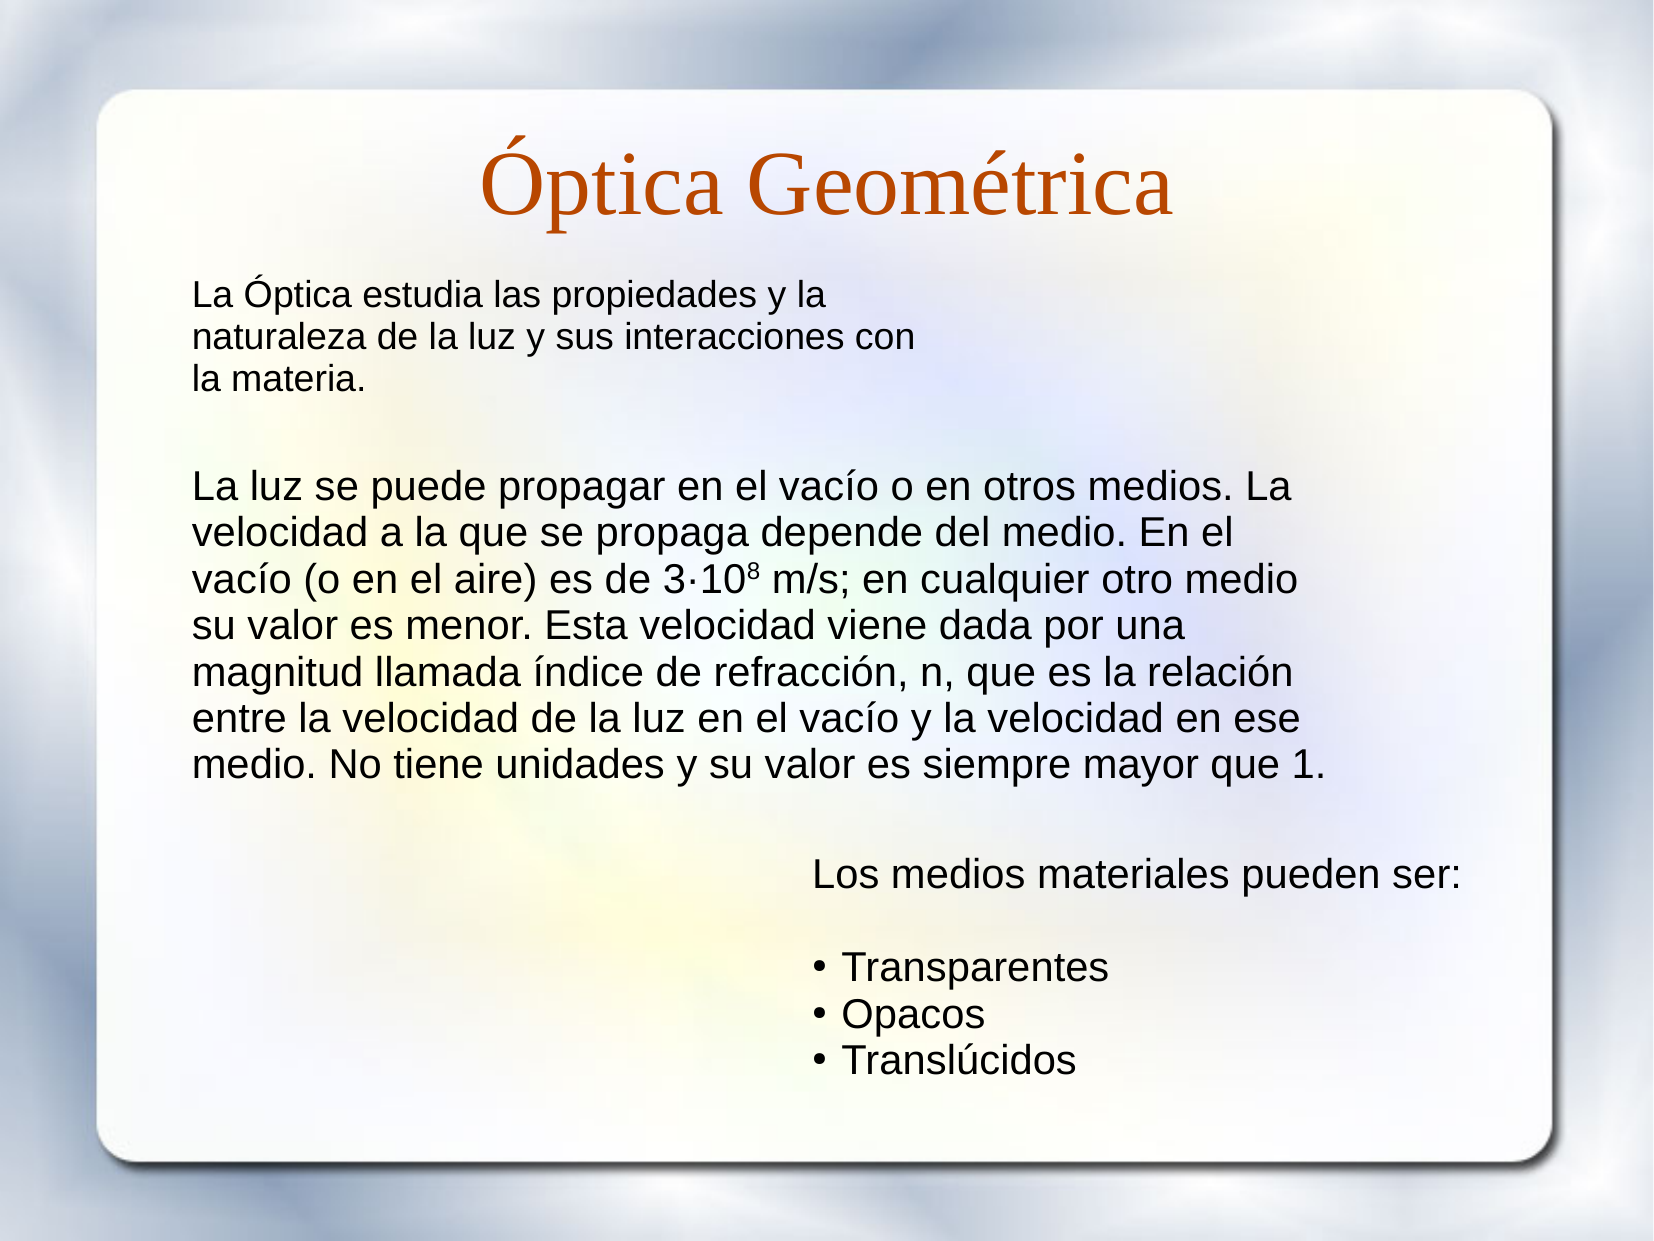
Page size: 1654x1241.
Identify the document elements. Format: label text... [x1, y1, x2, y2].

text_box La Óptica estudia las propiedades y la naturaleza de la luz y sus interacciones con la materia. [177, 265, 945, 407]
picture [0, 0, 1654, 1241]
text_box Los medios materiales pueden ser: Transparentes Opacos Translúcidos [797, 843, 1506, 1093]
text_box La luz se puede propagar en el vacío o en otros medios. La velocidad a la que se propaga depende del medio. En el vacío (o en el aire) es de 3·108 m/s; en cualquier otro medio su valor es menor. Esta velocidad viene dada por una magnitud llamada índice de refracción, n, que es la relación entre la velocidad de la luz en el vacío y la velocidad en ese medio. No tiene unidades y su valor es siempre mayor que 1. [177, 455, 1359, 798]
title Óptica Geométrica [121, 132, 1534, 235]
